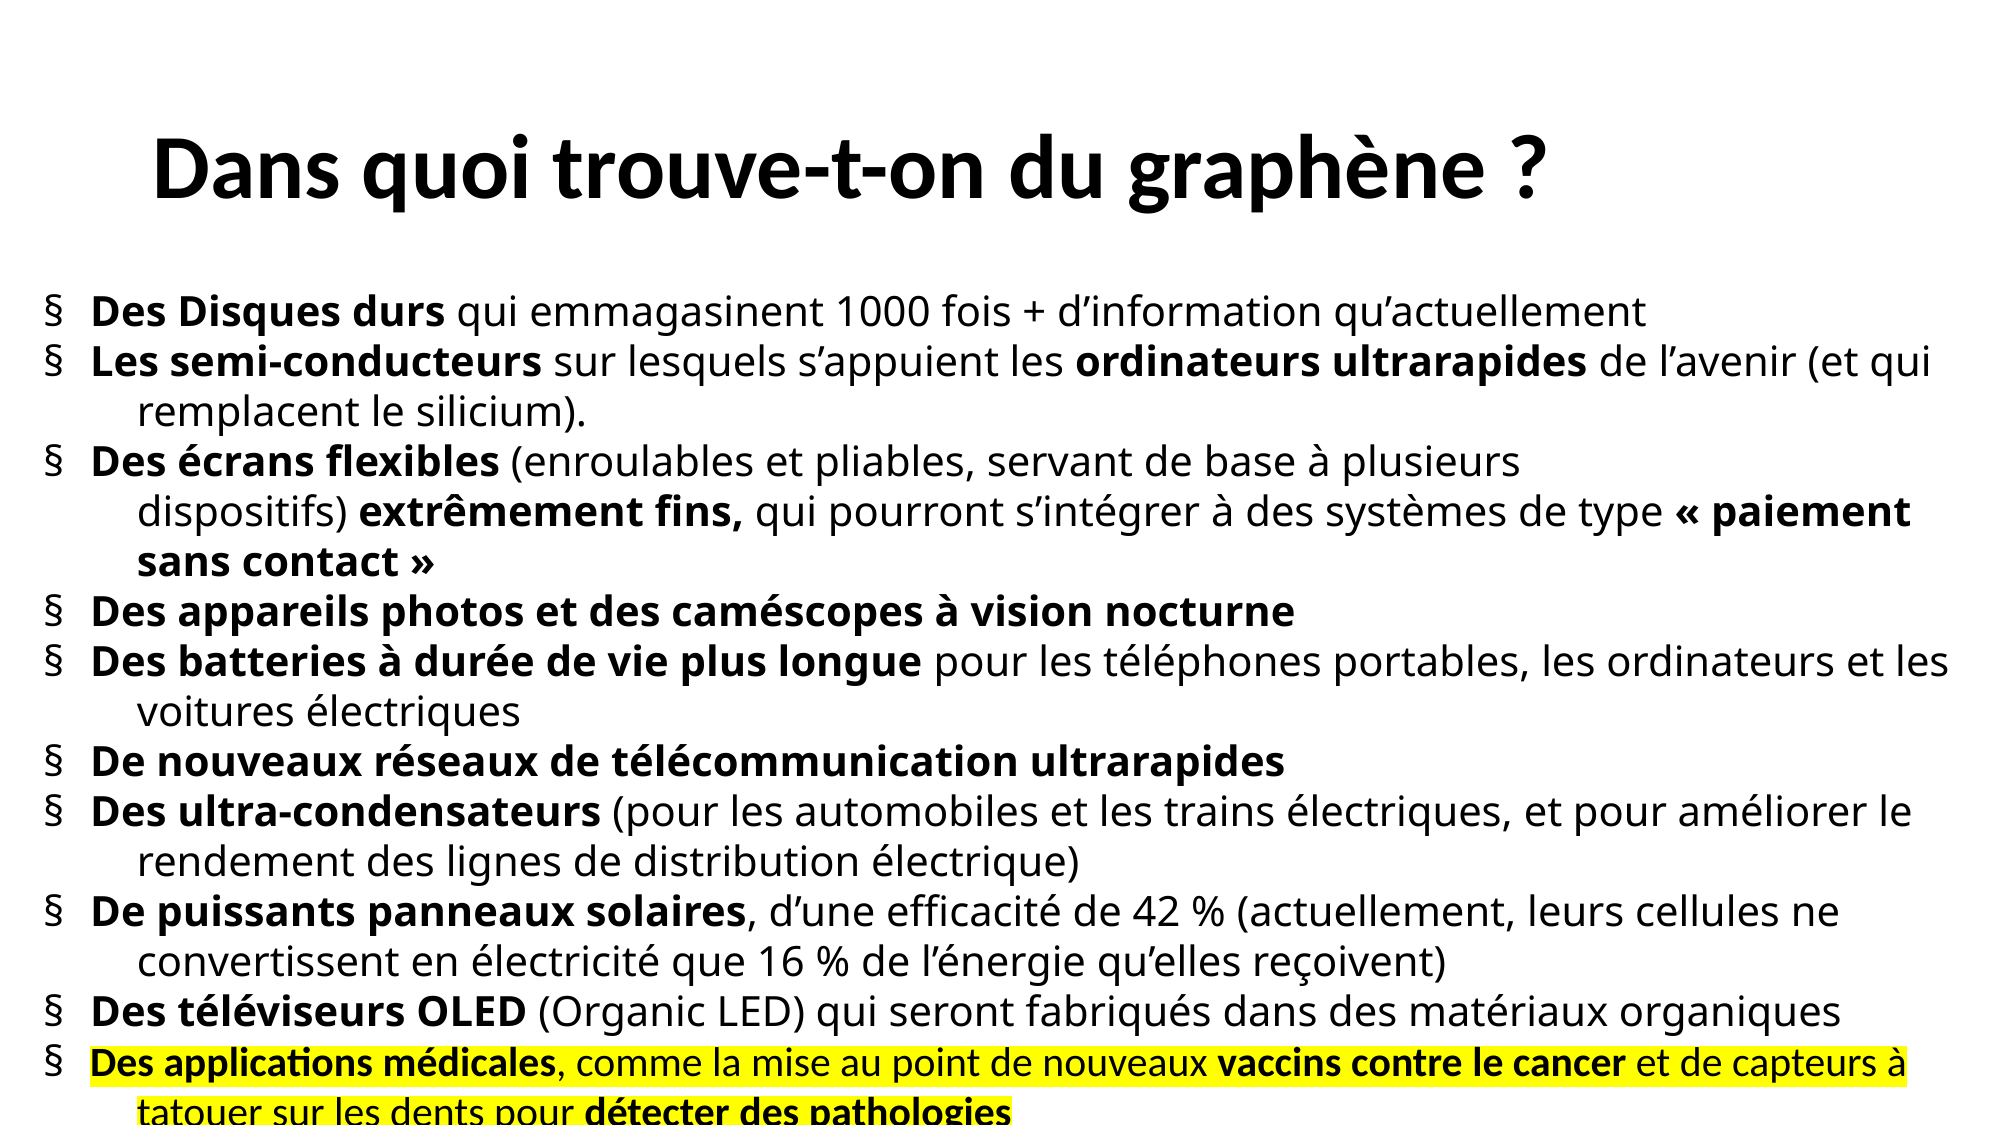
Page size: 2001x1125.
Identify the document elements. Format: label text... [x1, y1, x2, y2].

text_box Des Disques durs qui emmagasinent 1000 fois + d’information qu’actuellement Les semi-conducteurs sur lesquels s’appuient les ordinateurs ultrarapides de l’avenir (et qui remplacent le silicium). Des écrans flexibles (enroulables et pliables, servant de base à plusieurs dispositifs) extrêmement fins, qui pourront s’intégrer à des systèmes de type « paiement sans contact » Des appareils photos et des caméscopes à vision nocturne Des batteries à durée de vie plus longue pour les téléphones portables, les ordinateurs et les voitures électriques De nouveaux réseaux de télécommunication ultrarapides Des ultra-condensateurs (pour les automobiles et les trains électriques, et pour améliorer le rendement des lignes de distribution électrique) De puissants panneaux solaires, d’une efficacité de 42 % (actuellement, leurs cellules ne convertissent en électricité que 16 % de l’énergie qu’elles reçoivent) Des téléviseurs OLED (Organic LED) qui seront fabriqués dans des matériaux organiques Des applications médicales, comme la mise au point de nouveaux vaccins contre le cancer et de capteurs à tatouer sur les dents pour détecter des pathologies [28, 277, 1972, 1125]
title Dans quoi trouve-t-on du graphène ? [137, 59, 1863, 277]
